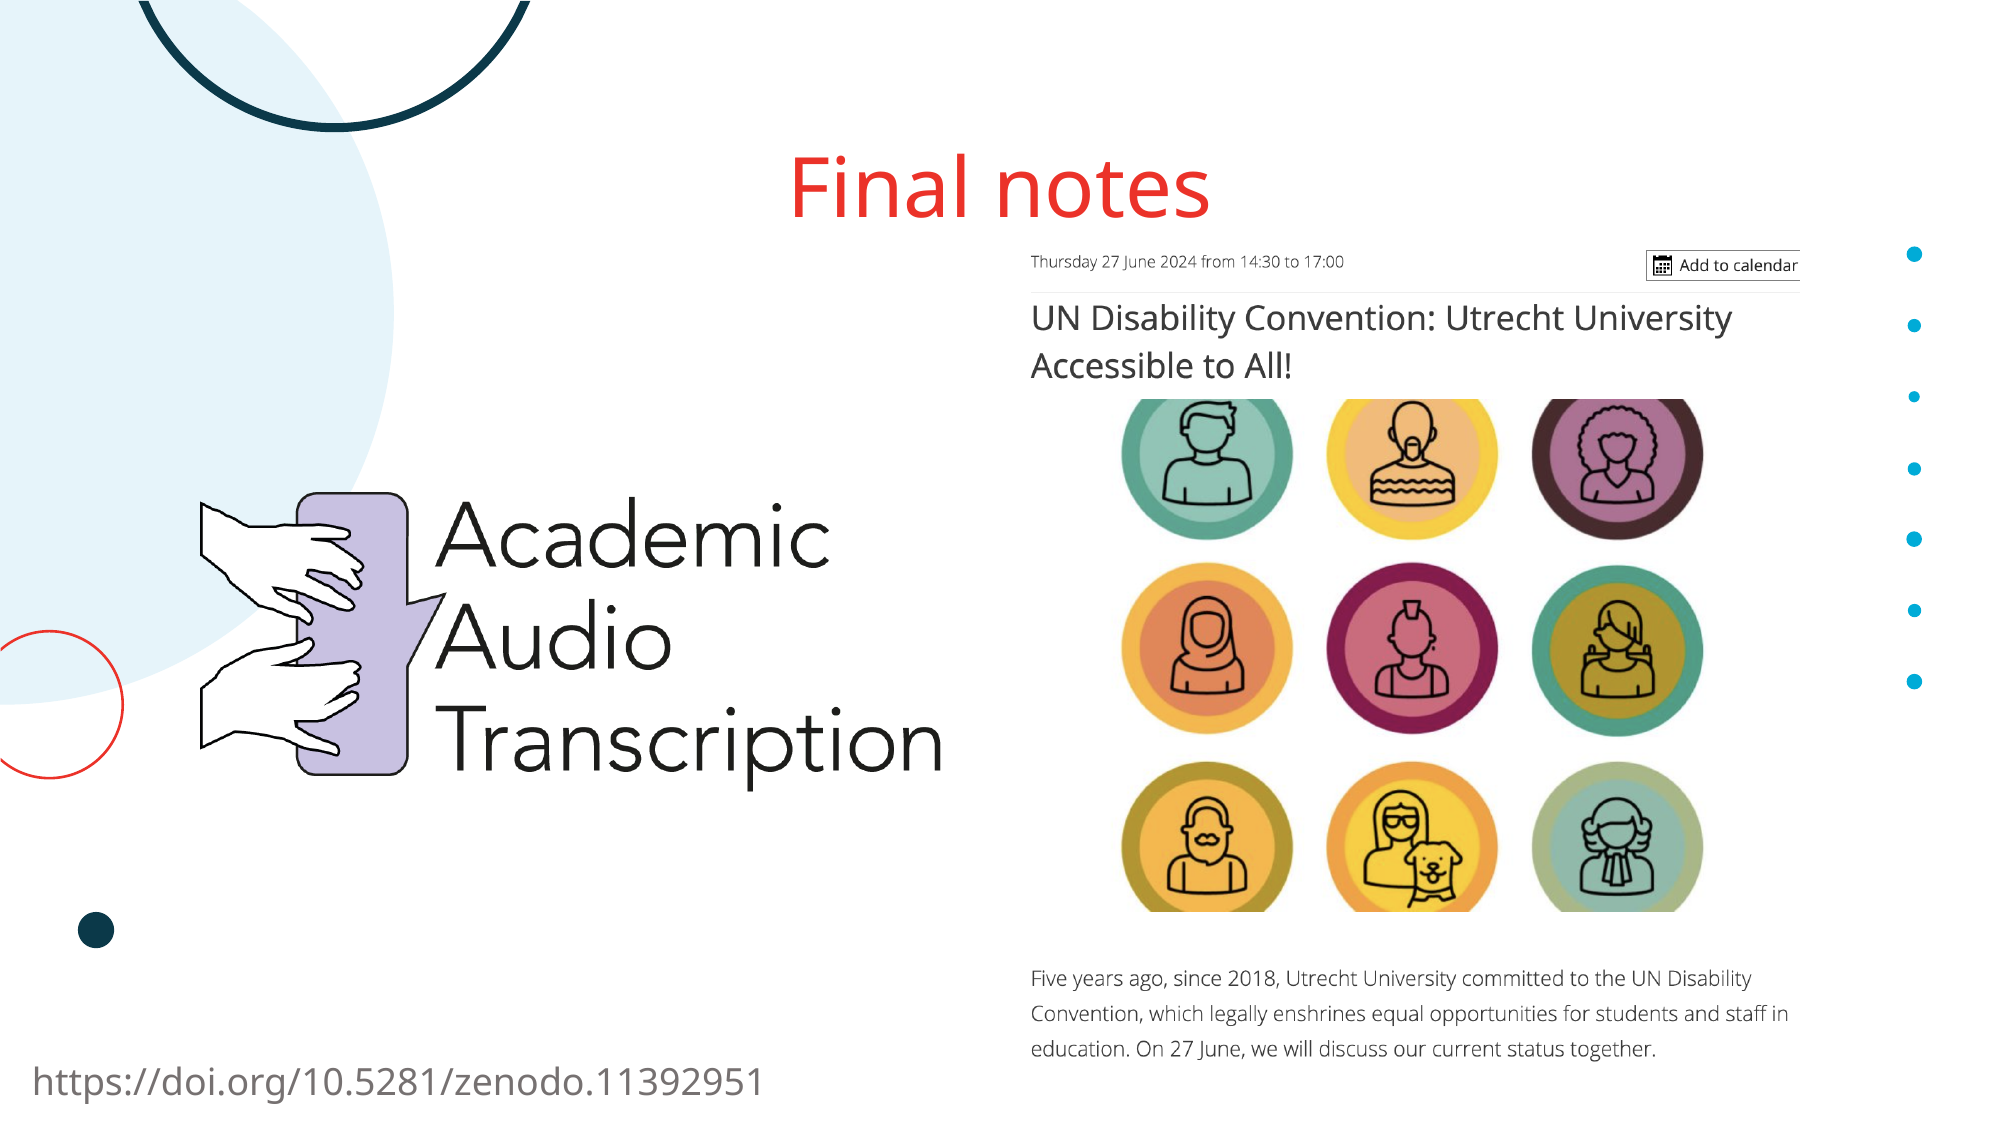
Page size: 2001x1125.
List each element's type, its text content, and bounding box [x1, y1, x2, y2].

title Final notes [137, 82, 1863, 300]
picture [200, 488, 947, 793]
picture [1026, 247, 1800, 1073]
text_box https://doi.org/10.5281/zenodo.11392951 [16, 1050, 916, 1112]
